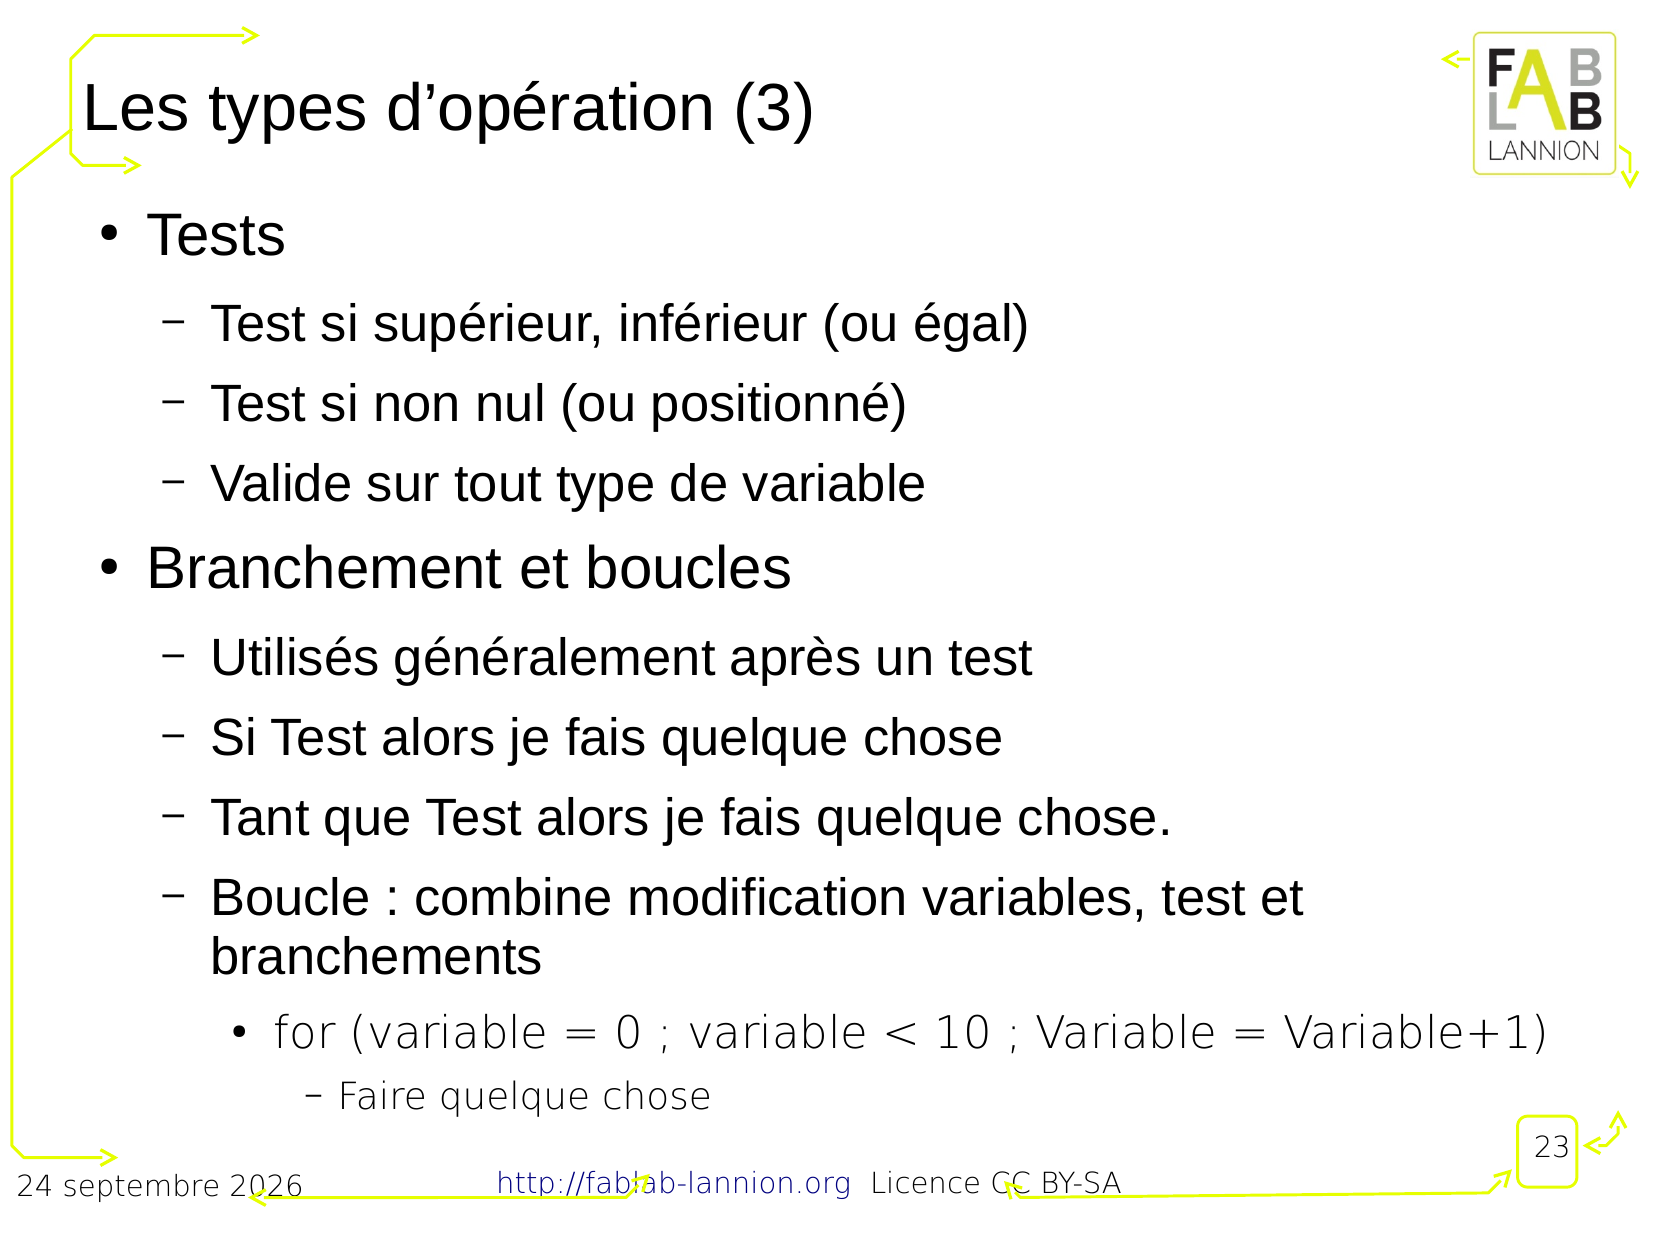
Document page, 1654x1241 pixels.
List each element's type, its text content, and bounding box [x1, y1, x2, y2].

picture [1470, 29, 1619, 178]
list Tests Test si supérieur, inférieur (ou égal) Test si non nul (ou positionné) Valide sur tout type de variable Branchement et boucles Utilisés généralement après un test Si Test alors je fais quelque chose Tant que Test alors je fais quelque chose. Boucle : combine modification variables, test et branchements for (variable = 0 ; variable < 10 ; Variable = Variable+1) Faire quelque chose [82, 200, 1571, 1134]
title Les types d’opération (3) [82, 49, 1441, 166]
